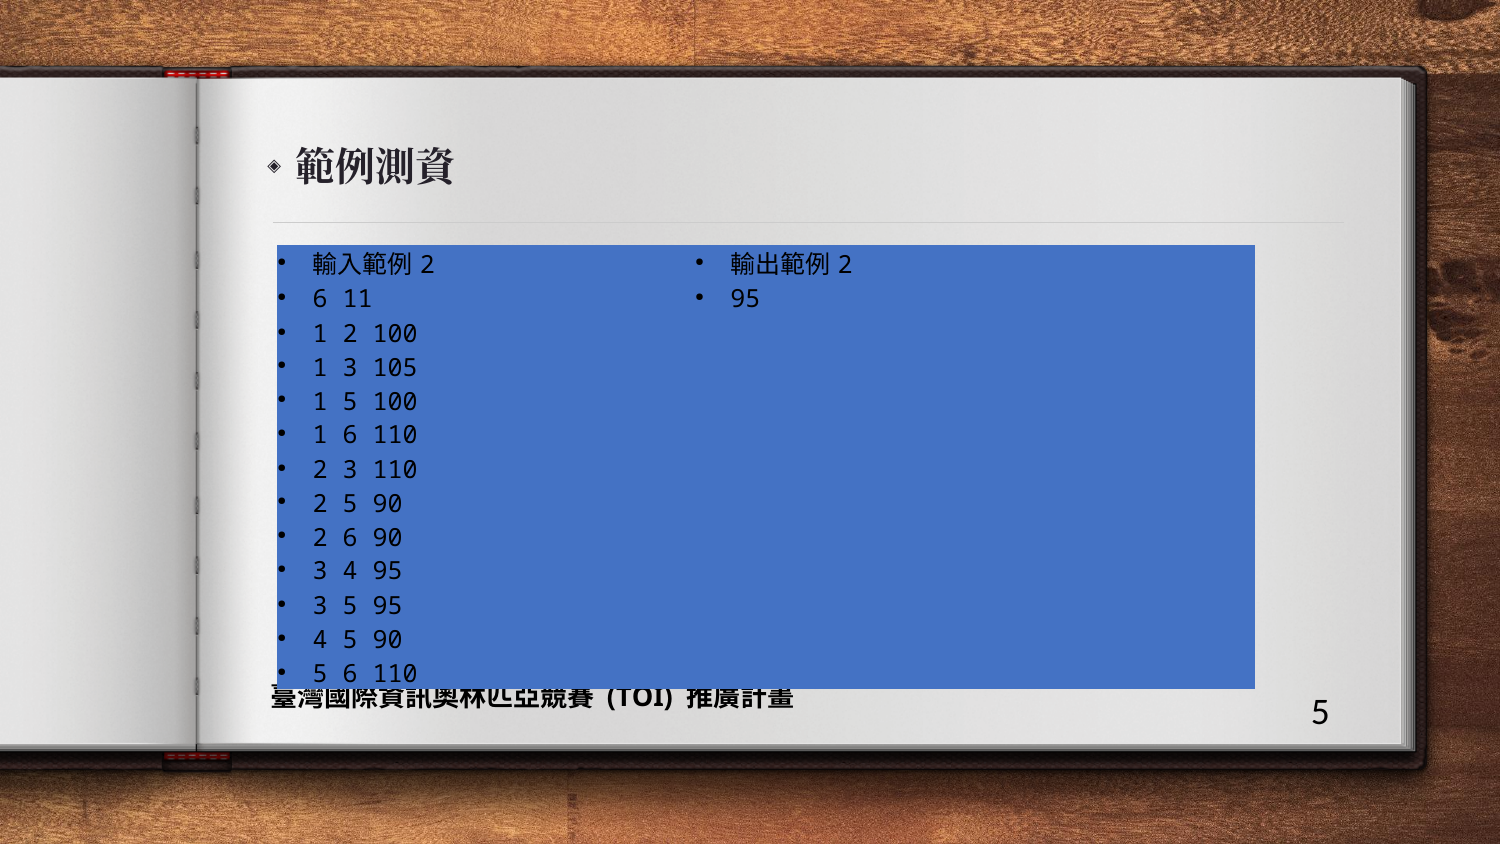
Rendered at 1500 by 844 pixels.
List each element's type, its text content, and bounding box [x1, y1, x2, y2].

text_box [1295, 672, 1386, 737]
table_header 輸入範例2 6 11 1 2 100 1 3 105 1 5 100 1 6 110 2 3 110 2 5 90 2 6 90 3 4 95 3 5 95 4 5 90 5 6 110 [277, 245, 695, 689]
list 範例測資 [252, 126, 1194, 205]
table_header 輸出範例2 95 [695, 245, 1255, 689]
